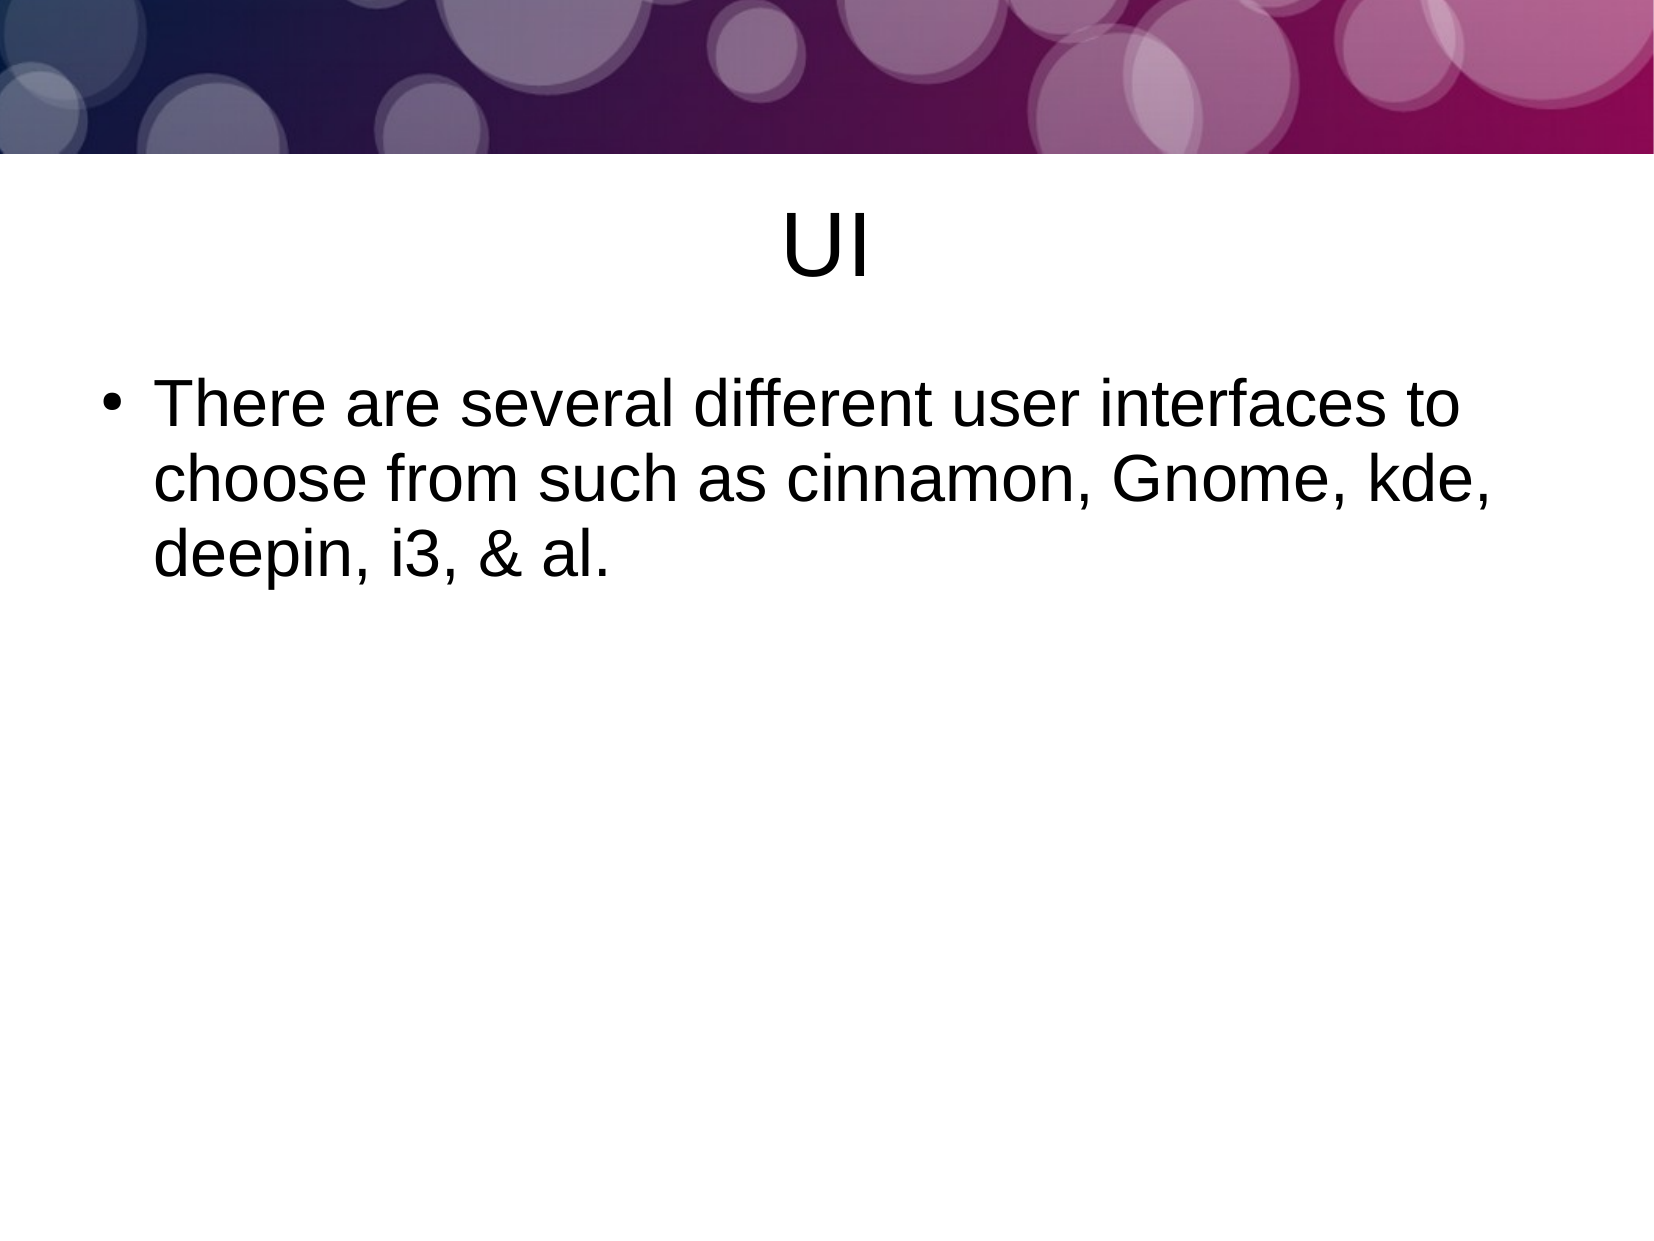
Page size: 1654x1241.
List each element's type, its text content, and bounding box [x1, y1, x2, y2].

picture [0, 0, 1654, 154]
list There are several different user interfaces to choose from such as cinnamon, Gnome, kde, deepin, i3, & al. [82, 366, 1571, 1087]
title UI [82, 159, 1571, 331]
